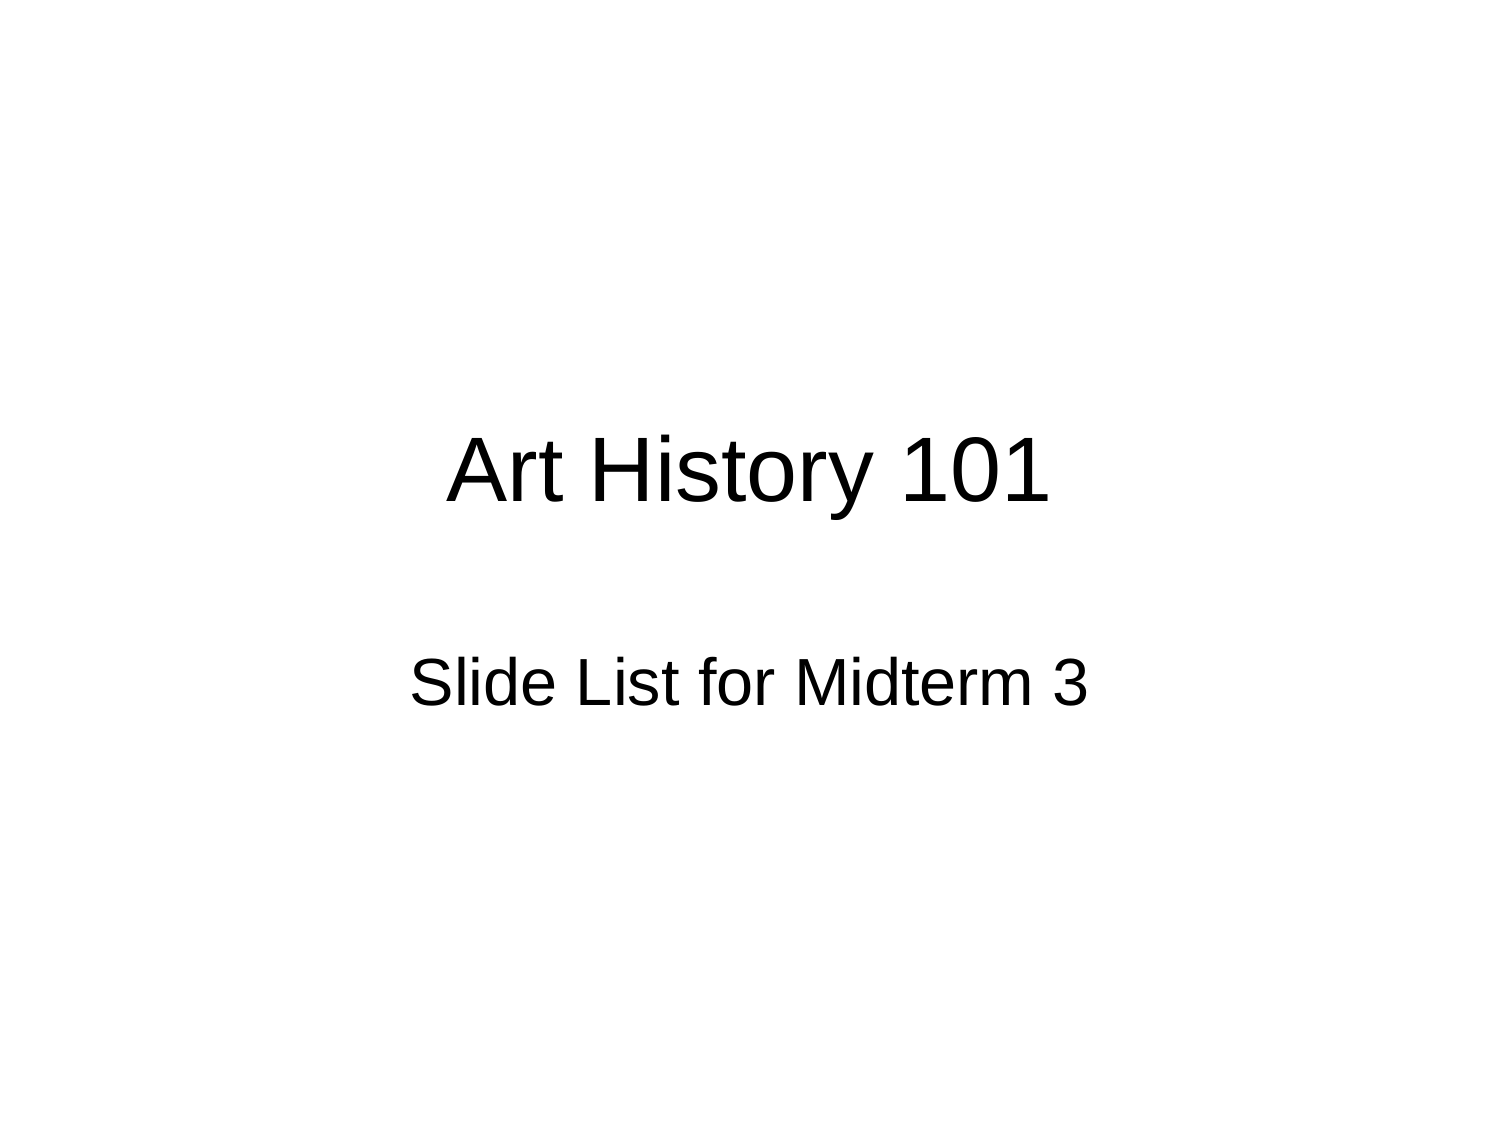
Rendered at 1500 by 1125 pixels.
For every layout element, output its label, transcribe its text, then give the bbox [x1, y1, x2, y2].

title Art History 101 [112, 349, 1388, 591]
subtitle Slide List for Midterm 3 [225, 637, 1276, 926]
